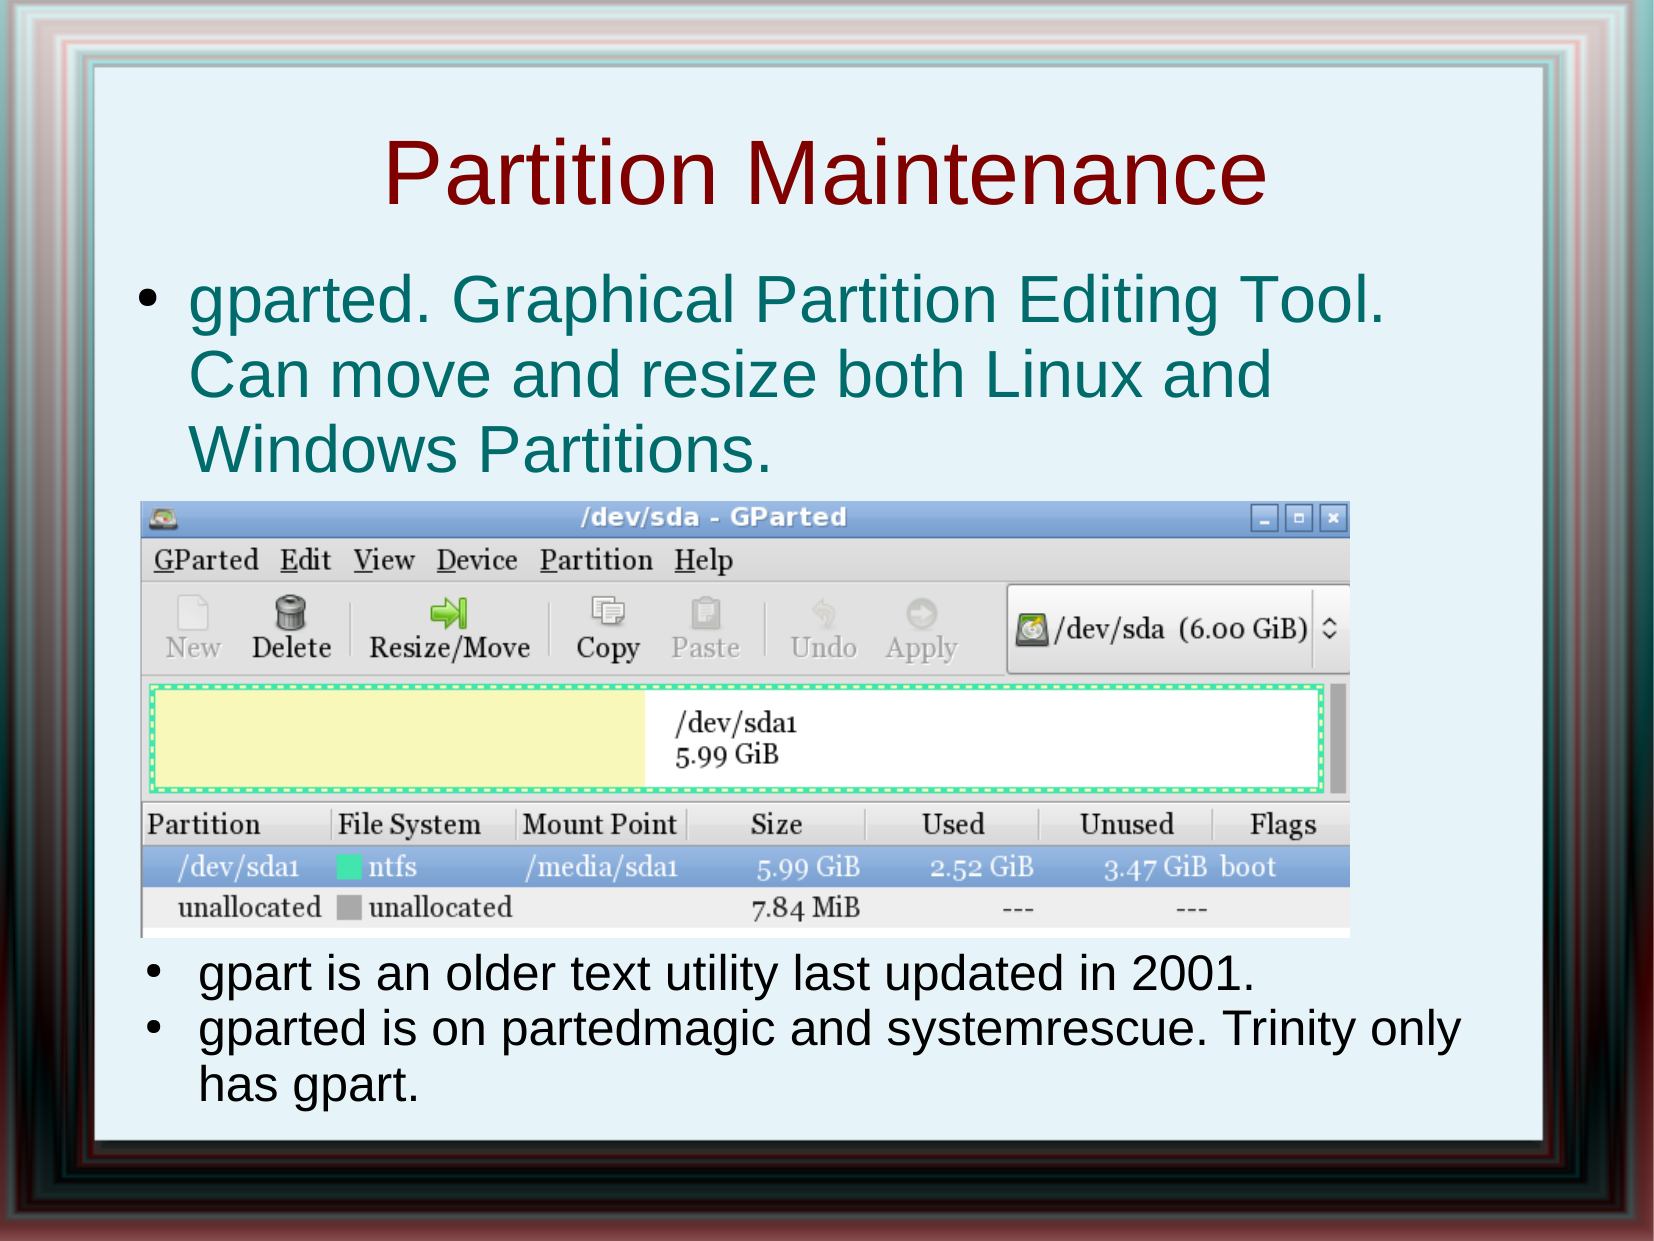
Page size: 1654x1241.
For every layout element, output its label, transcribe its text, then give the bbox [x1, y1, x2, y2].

text_box gpart is an older text utility last updated in 2001. gparted is on partedmagic and systemrescue. Trinity only has gpart. [112, 937, 1480, 1207]
picture [0, 0, 1654, 1241]
title Partition Maintenance [118, 88, 1536, 257]
list gparted. Graphical Partition Editing Tool. Can move and resize both Linux and Windows Partitions. [118, 262, 1463, 487]
